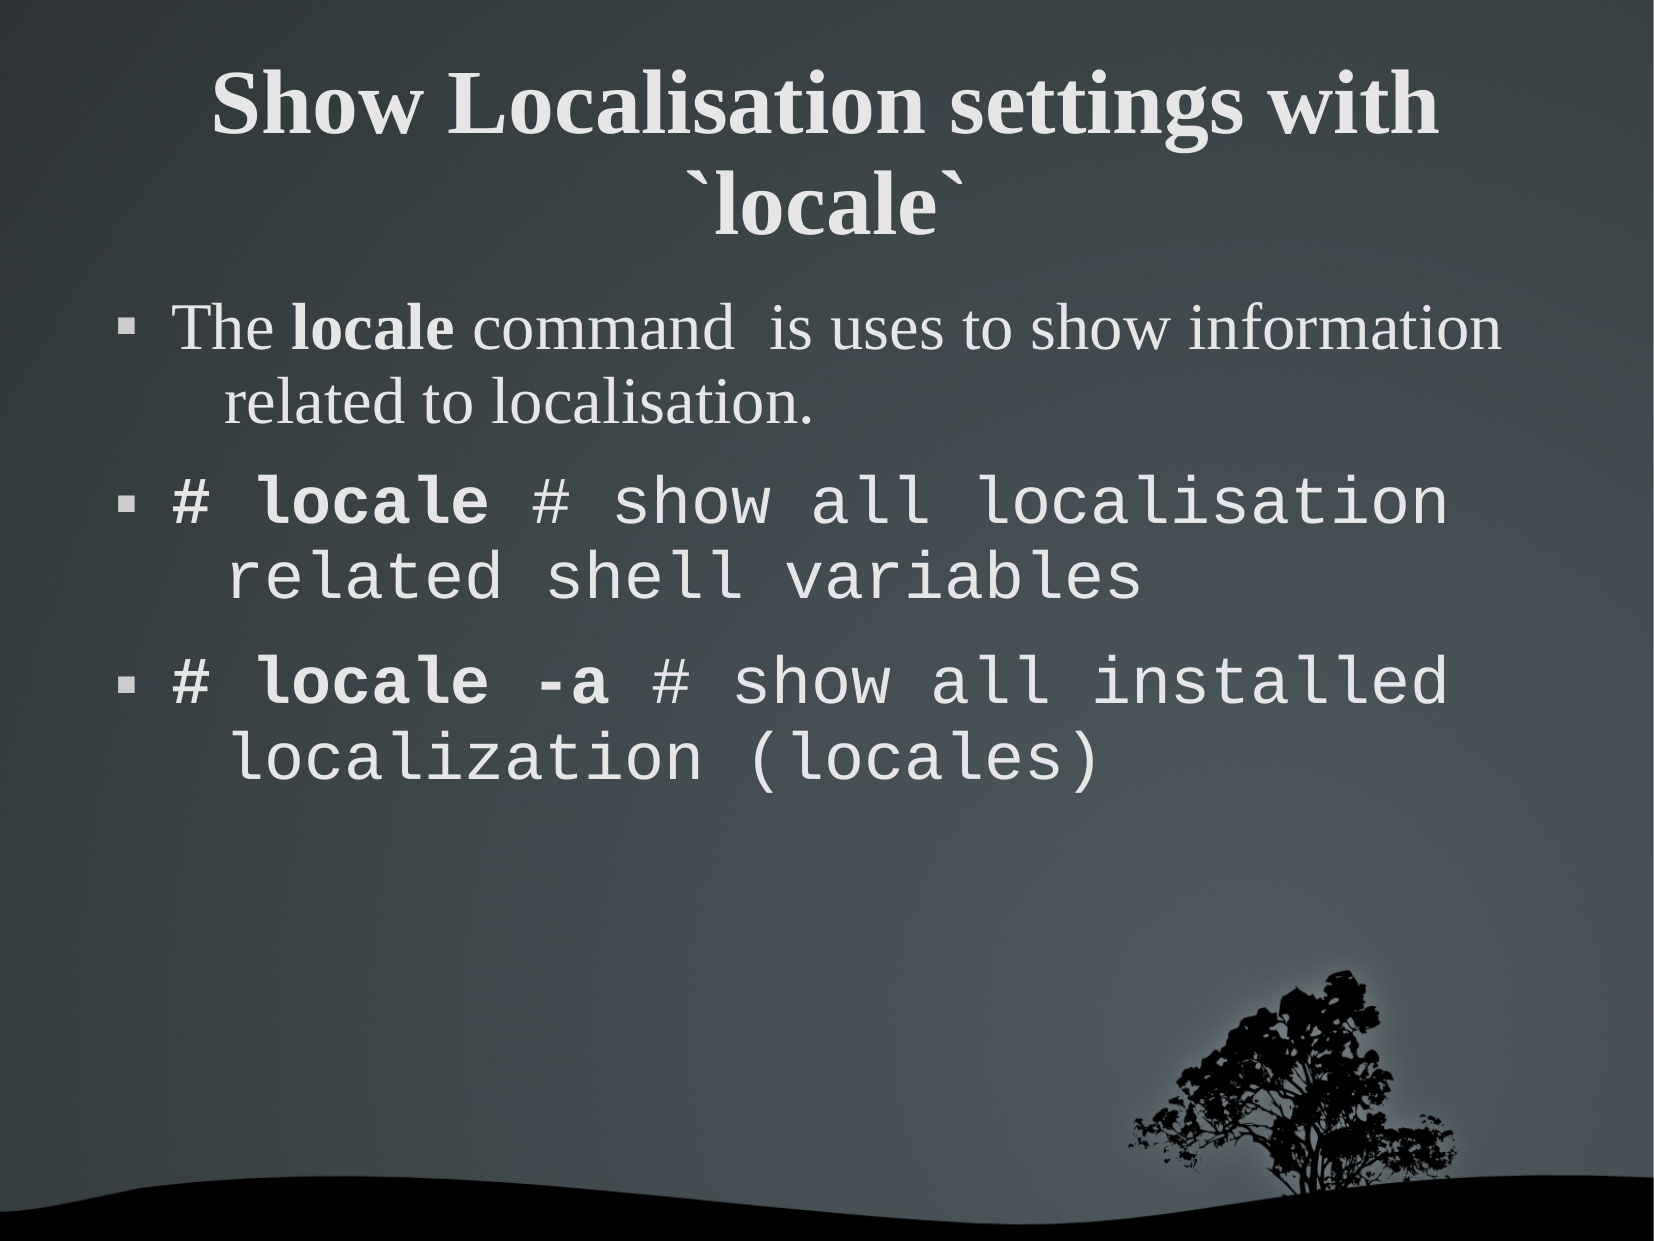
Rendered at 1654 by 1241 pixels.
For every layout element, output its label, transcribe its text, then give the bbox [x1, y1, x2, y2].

list The locale command is uses to show information related to localisation. # locale # show all localisation related shell variables # locale -a # show all installed localization (locales) [82, 290, 1571, 1109]
picture [0, 0, 1654, 1241]
title Show Localisation settings with `locale` [82, 33, 1571, 273]
